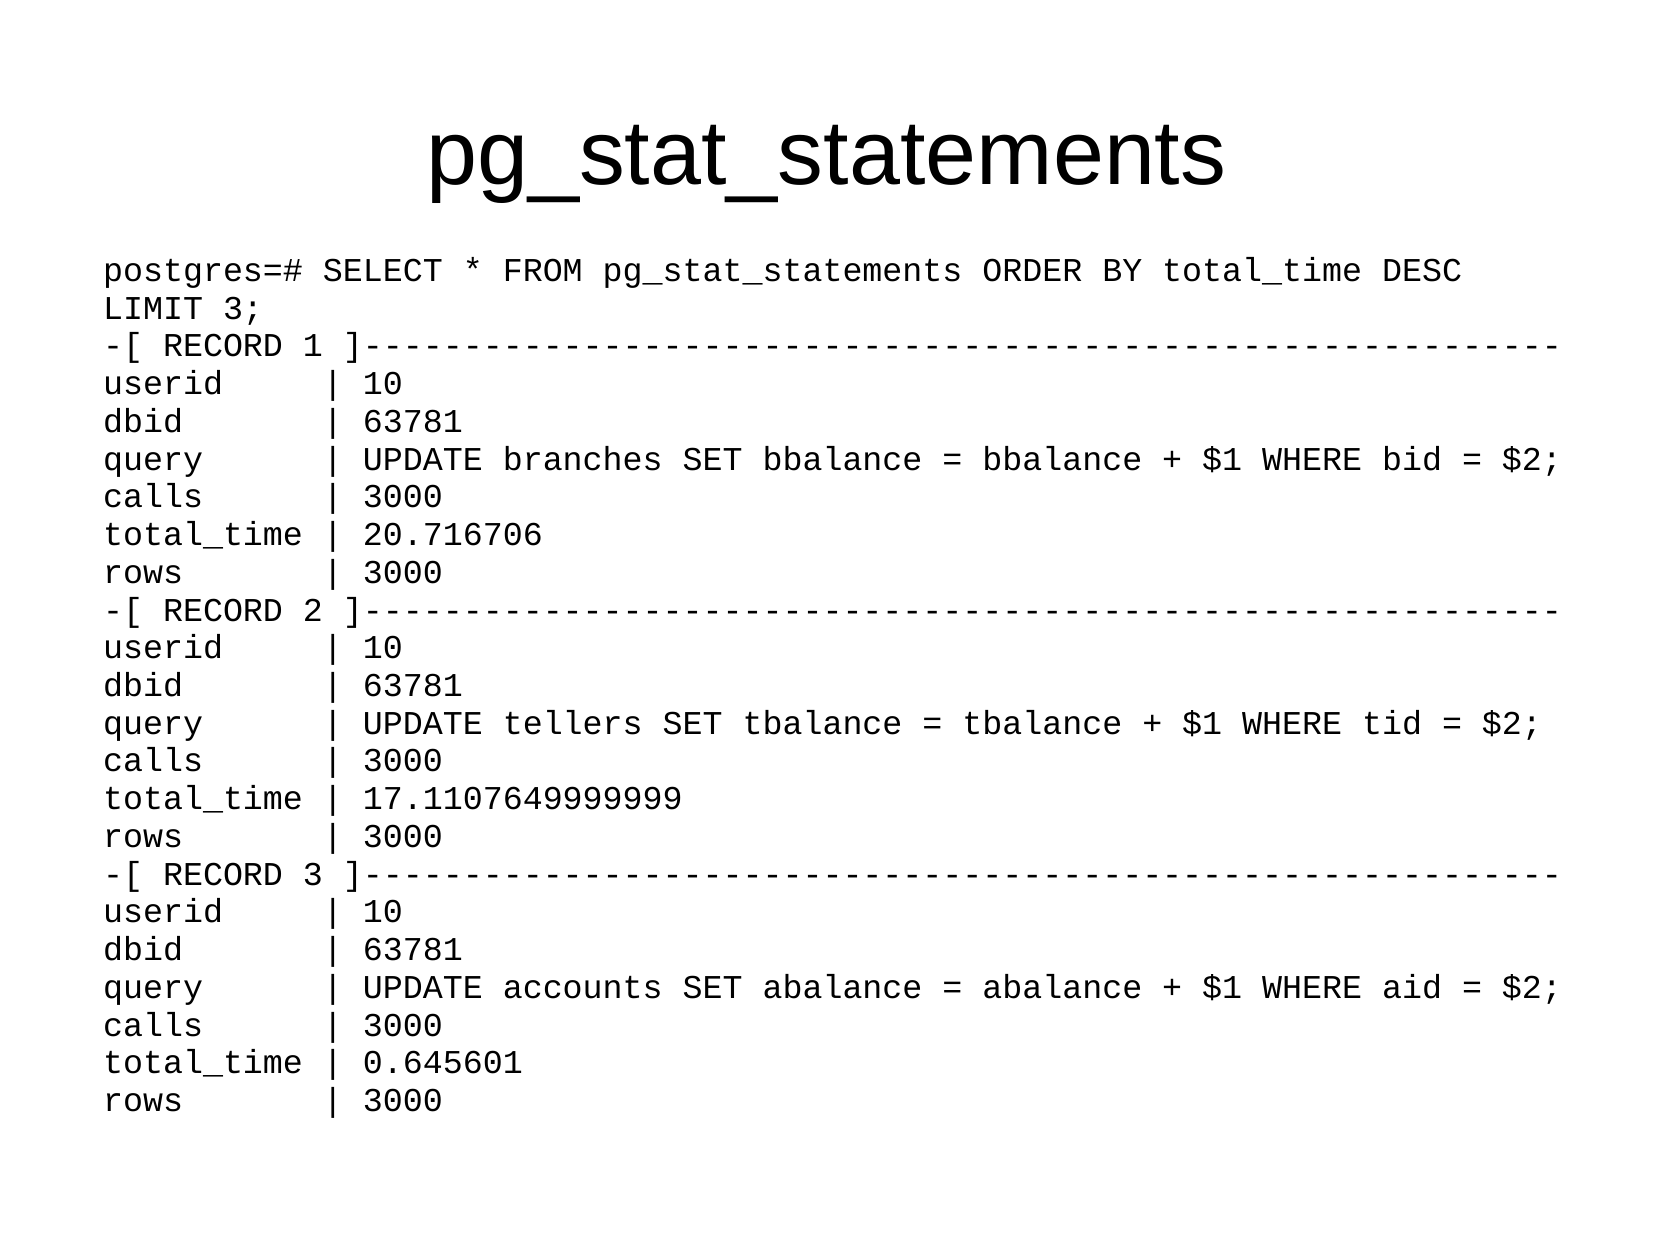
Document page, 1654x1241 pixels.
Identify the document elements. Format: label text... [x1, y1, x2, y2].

text_box postgres=# SELECT * FROM pg_stat_statements ORDER BY total_time DESC LIMIT 3; -[ RECORD 1 ]------------------------------------------------------------ userid | 10 dbid | 63781 query | UPDATE branches SET bbalance = bbalance + $1 WHERE bid = $2; calls | 3000 total_time | 20.716706 rows | 3000 -[ RECORD 2 ]------------------------------------------------------------ userid | 10 dbid | 63781 query | UPDATE tellers SET tbalance = tbalance + $1 WHERE tid = $2; calls | 3000 total_time | 17.1107649999999 rows | 3000 -[ RECORD 3 ]------------------------------------------------------------ userid | 10 dbid | 63781 query | UPDATE accounts SET abalance = abalance + $1 WHERE aid = $2; calls | 3000 total_time | 0.645601 rows | 3000 [88, 246, 1584, 1191]
title pg_stat_statements [82, 49, 1571, 257]
